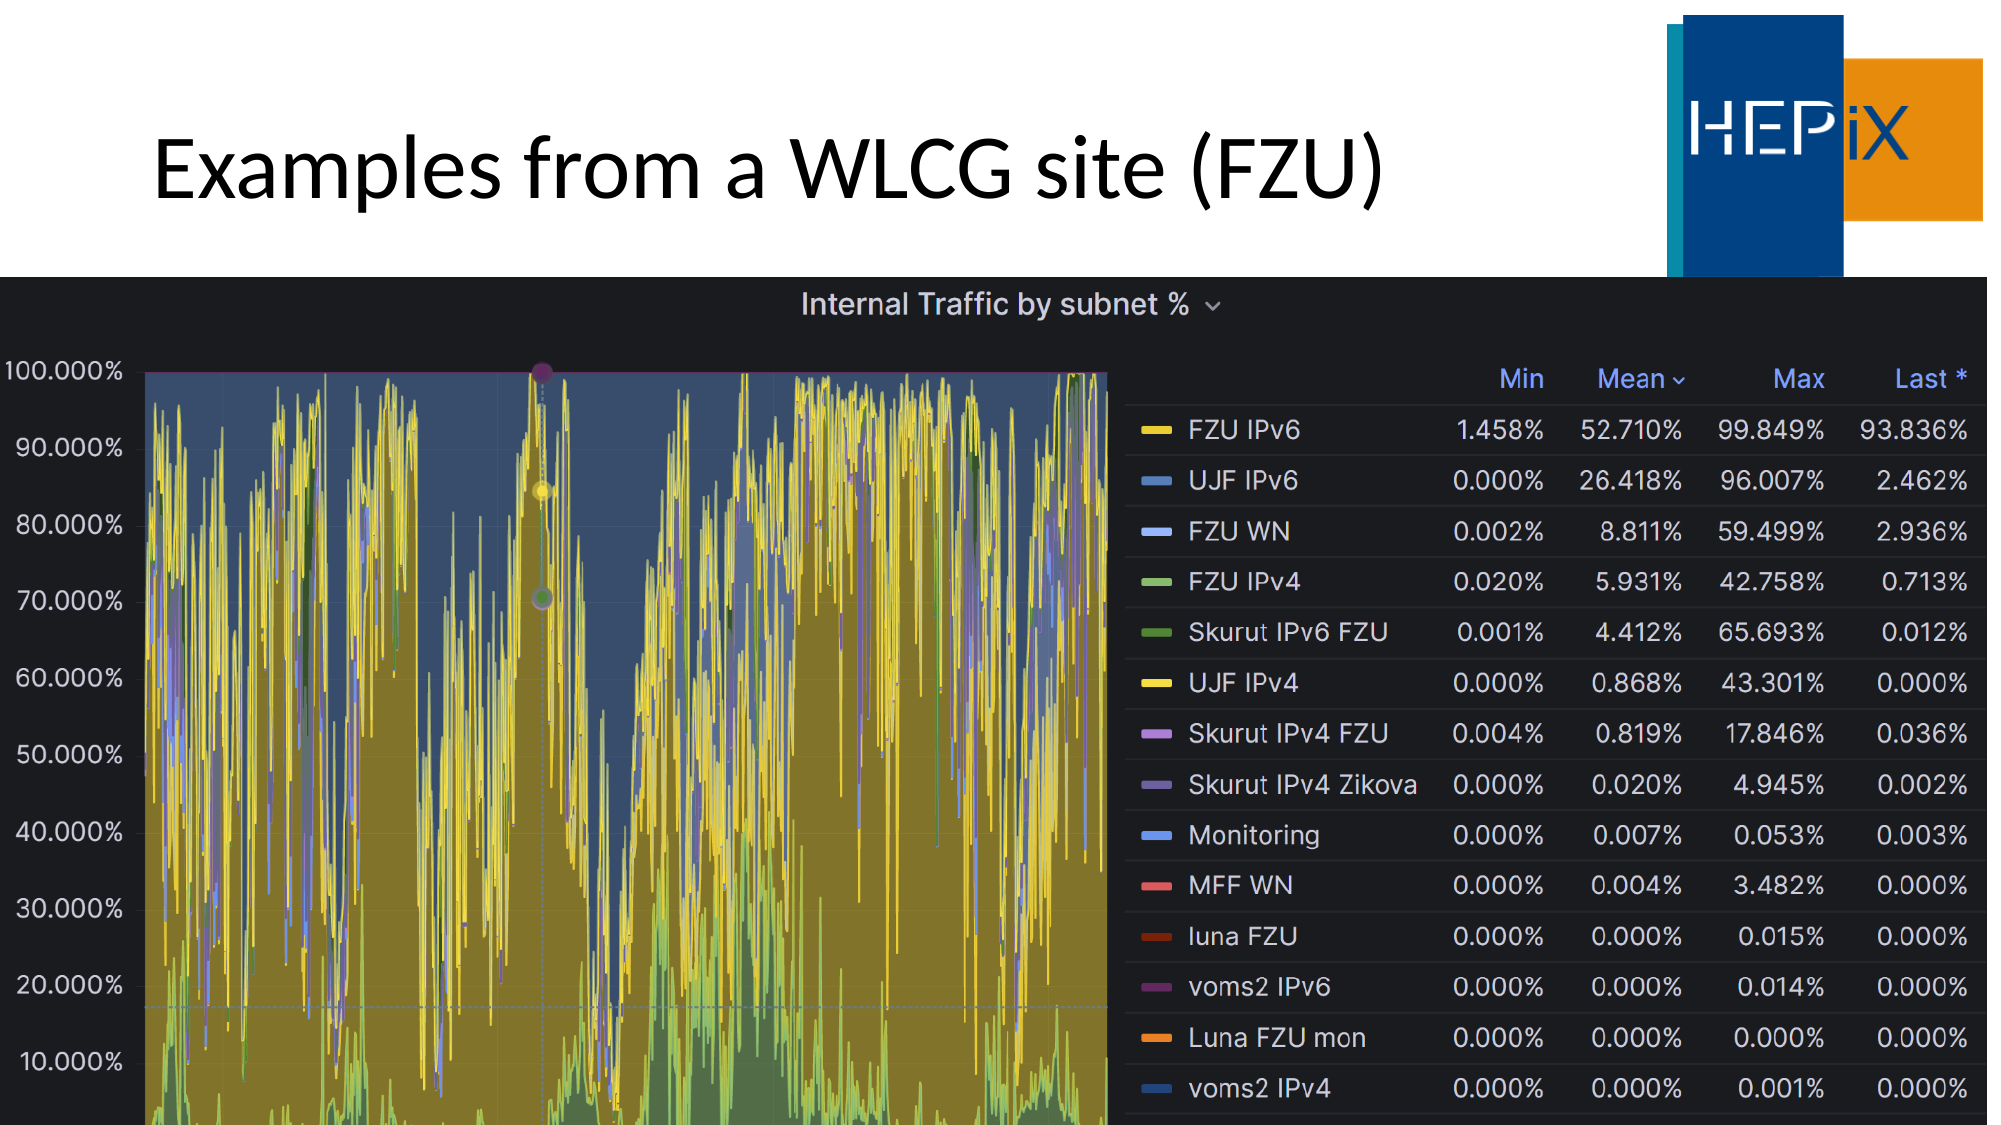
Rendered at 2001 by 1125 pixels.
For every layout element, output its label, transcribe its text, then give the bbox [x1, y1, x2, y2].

picture [0, 15, 1987, 1125]
title Examples from a WLCG site (FZU) [137, 59, 1863, 277]
